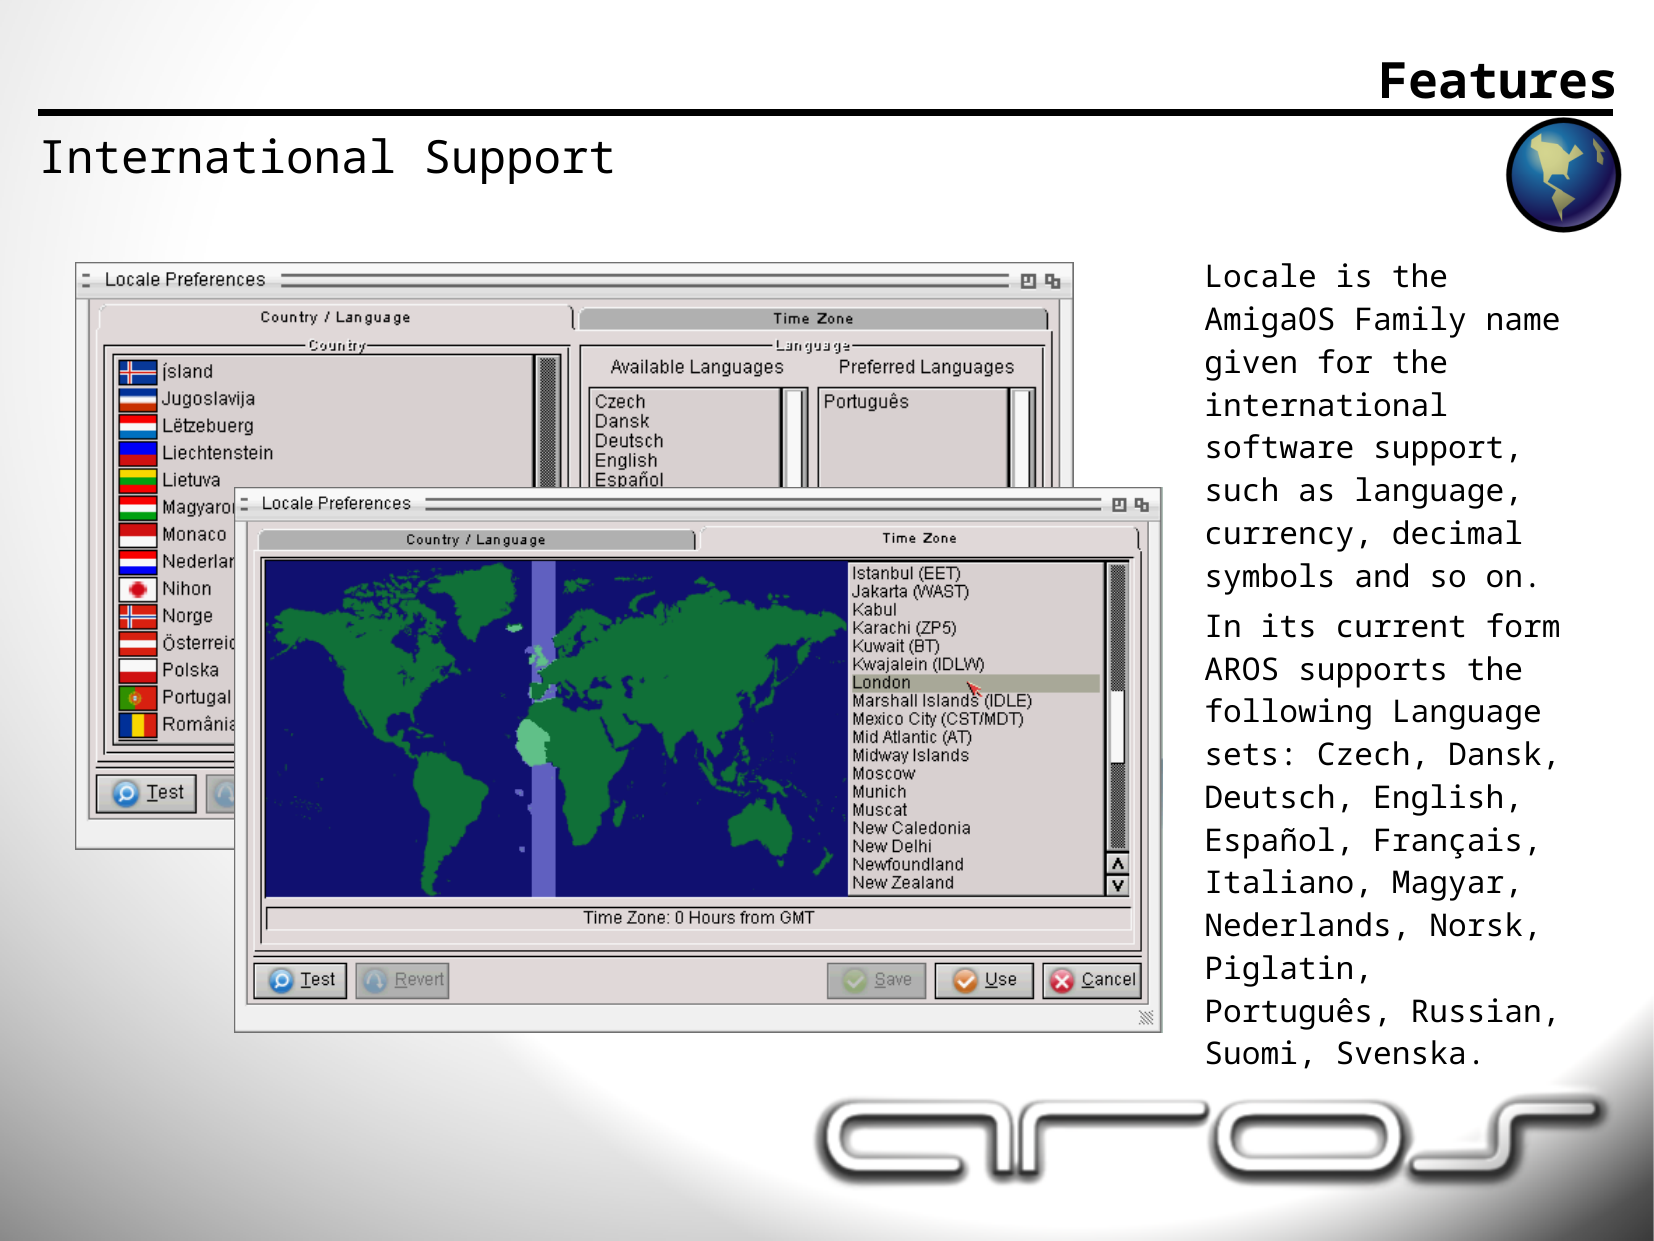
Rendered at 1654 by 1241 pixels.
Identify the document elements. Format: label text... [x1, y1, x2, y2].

text_box Locale is the AmigaOS Family name given for the international software support, such as language, currency, decimal symbols and so on. In its current form AROS supports the following Language sets: Czech, Dansk, Deutsch, English, Español, Français, Italiano, Magyar, Nederlands, Norsk, Piglatin, Português, Russian, Suomi, Svenska. [1189, 246, 1578, 810]
text_box International Support [23, 116, 632, 178]
text_box Features [1363, 37, 1637, 103]
picture [0, 0, 1654, 1241]
